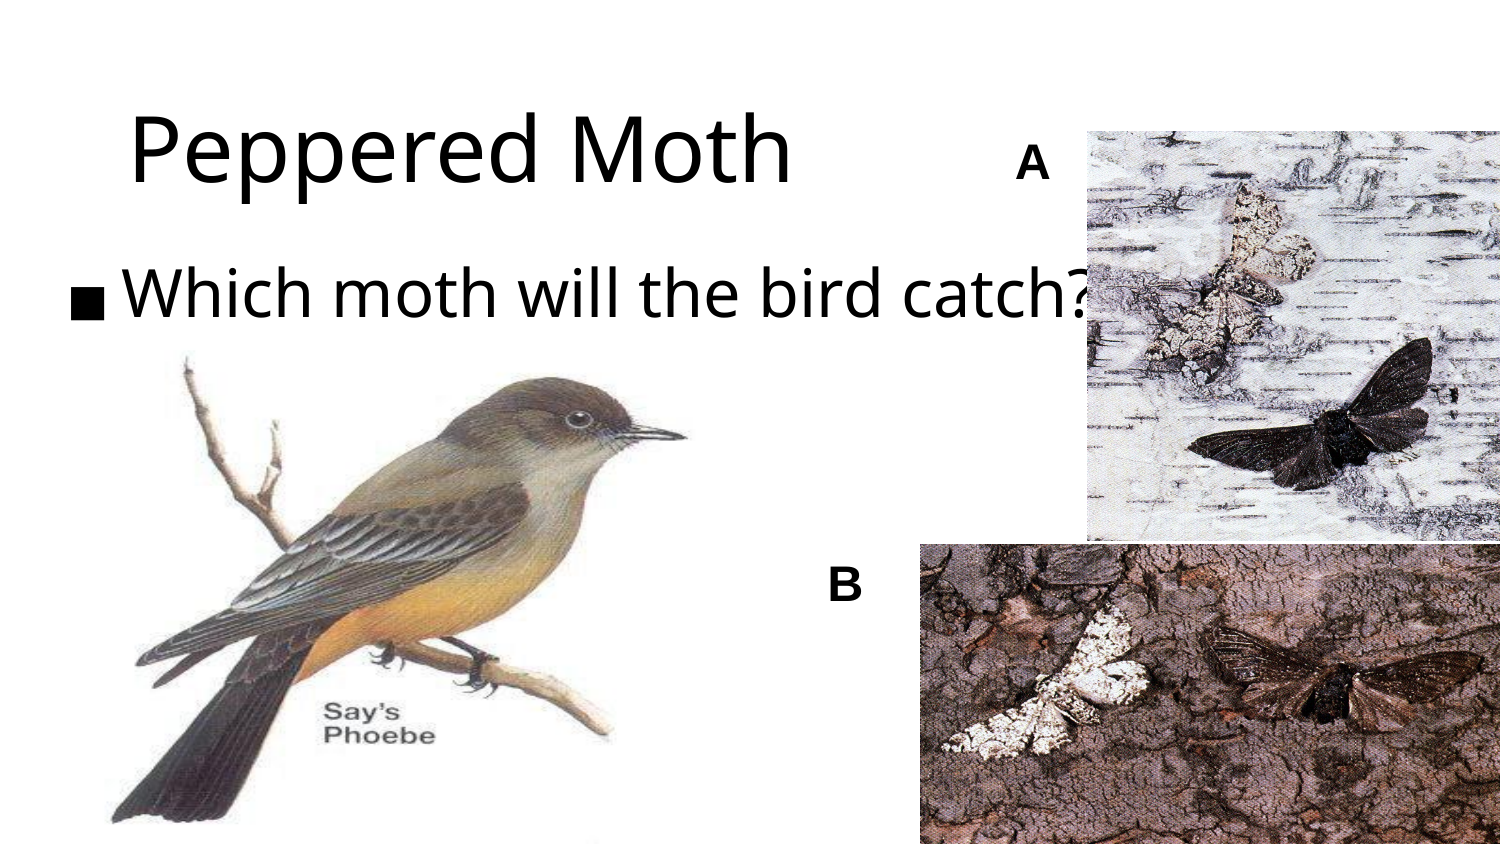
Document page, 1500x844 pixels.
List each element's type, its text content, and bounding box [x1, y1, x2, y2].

picture [1087, 131, 1500, 541]
title Peppered Moth [112, 75, 1388, 216]
picture [75, 328, 726, 844]
text_box B [838, 572, 852, 580]
text_box A [999, 121, 1138, 179]
picture [920, 544, 1500, 844]
list Which moth will the bird catch? [50, 243, 1325, 751]
text_box A [1023, 170, 1041, 179]
text_box B [812, 543, 925, 601]
text_box A [1027, 151, 1037, 165]
text_box B [838, 586, 854, 596]
